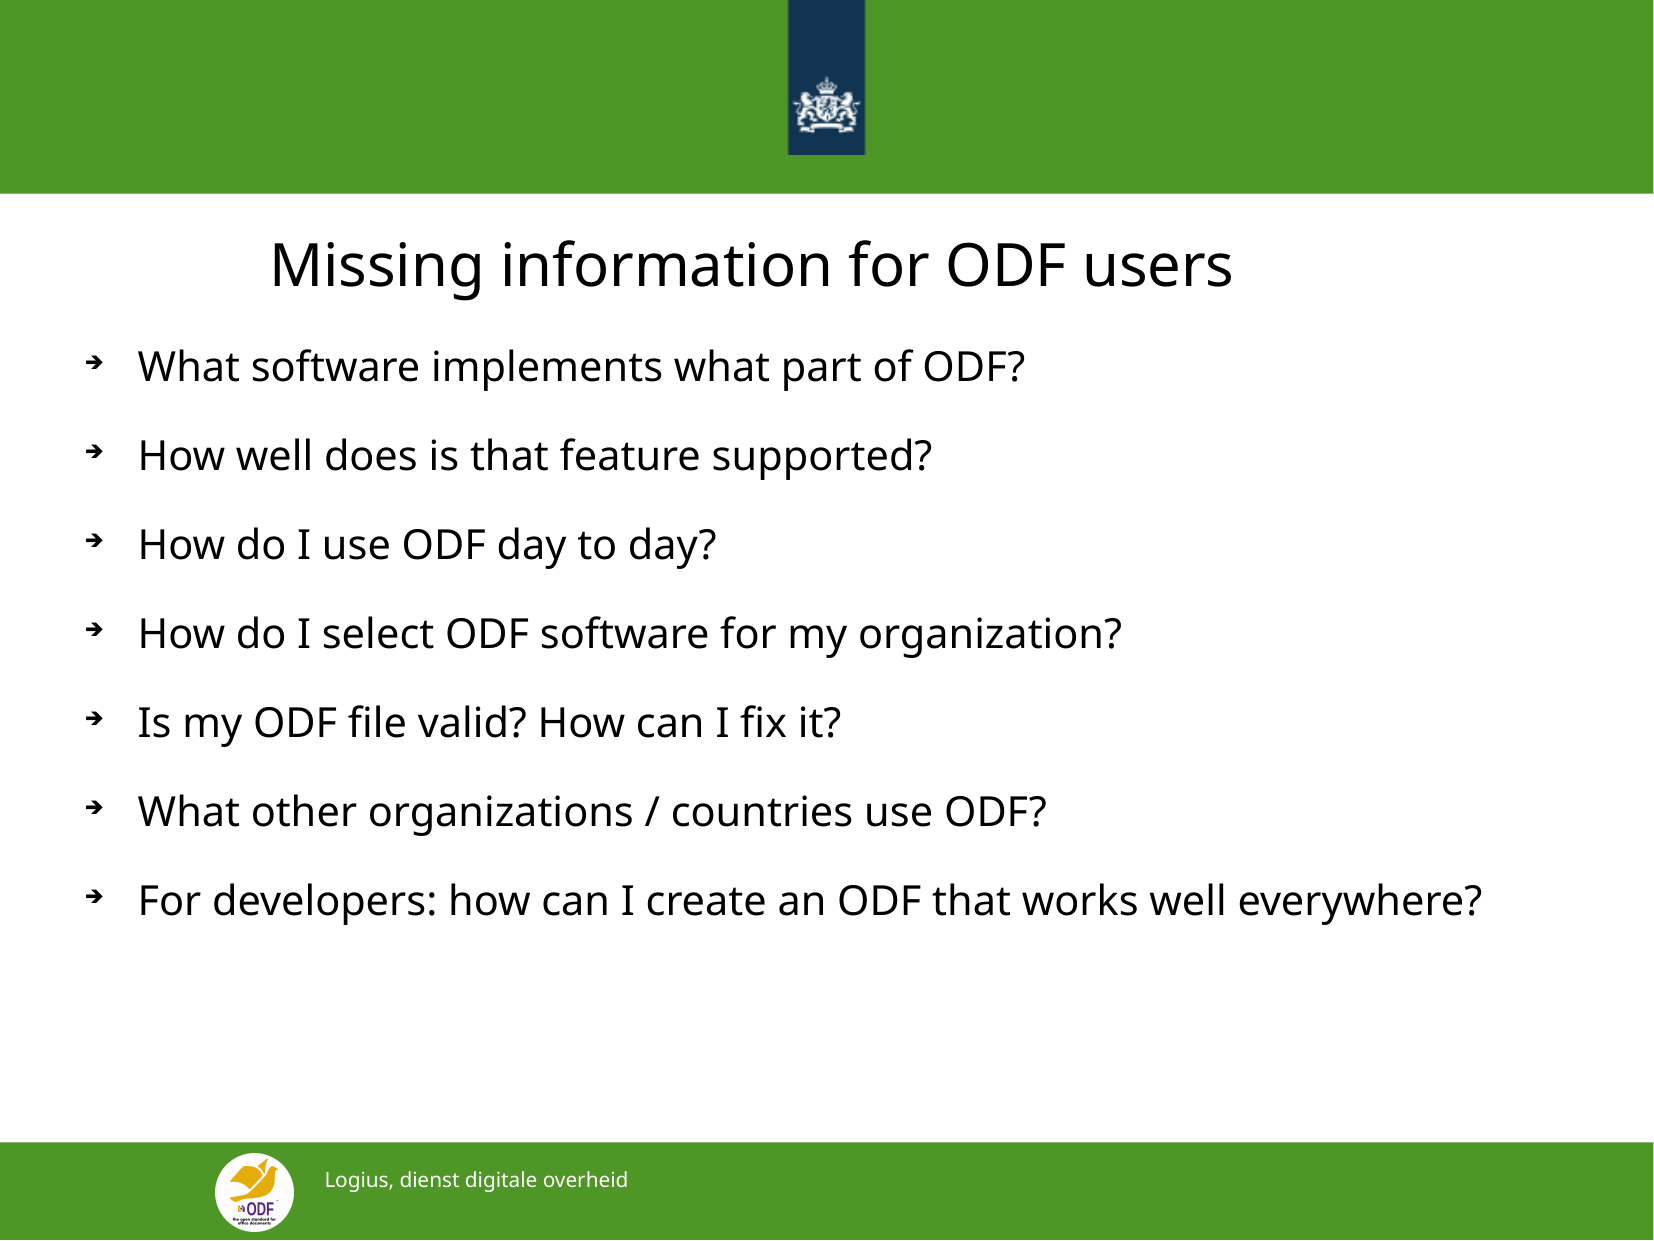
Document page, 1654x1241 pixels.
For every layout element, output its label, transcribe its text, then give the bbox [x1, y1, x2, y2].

picture [215, 1153, 294, 1232]
title Missing information for ODF users [269, 211, 1283, 315]
picture [0, 0, 1654, 155]
list What software implements what part of ODF? How well does is that feature supported? How do I use ODF day to day? How do I select ODF software for my organization? Is my ODF file valid? How can I fix it? What other organizations / countries use ODF? For developers: how can I create an ODF that works well everywhere? [66, 337, 1488, 1110]
